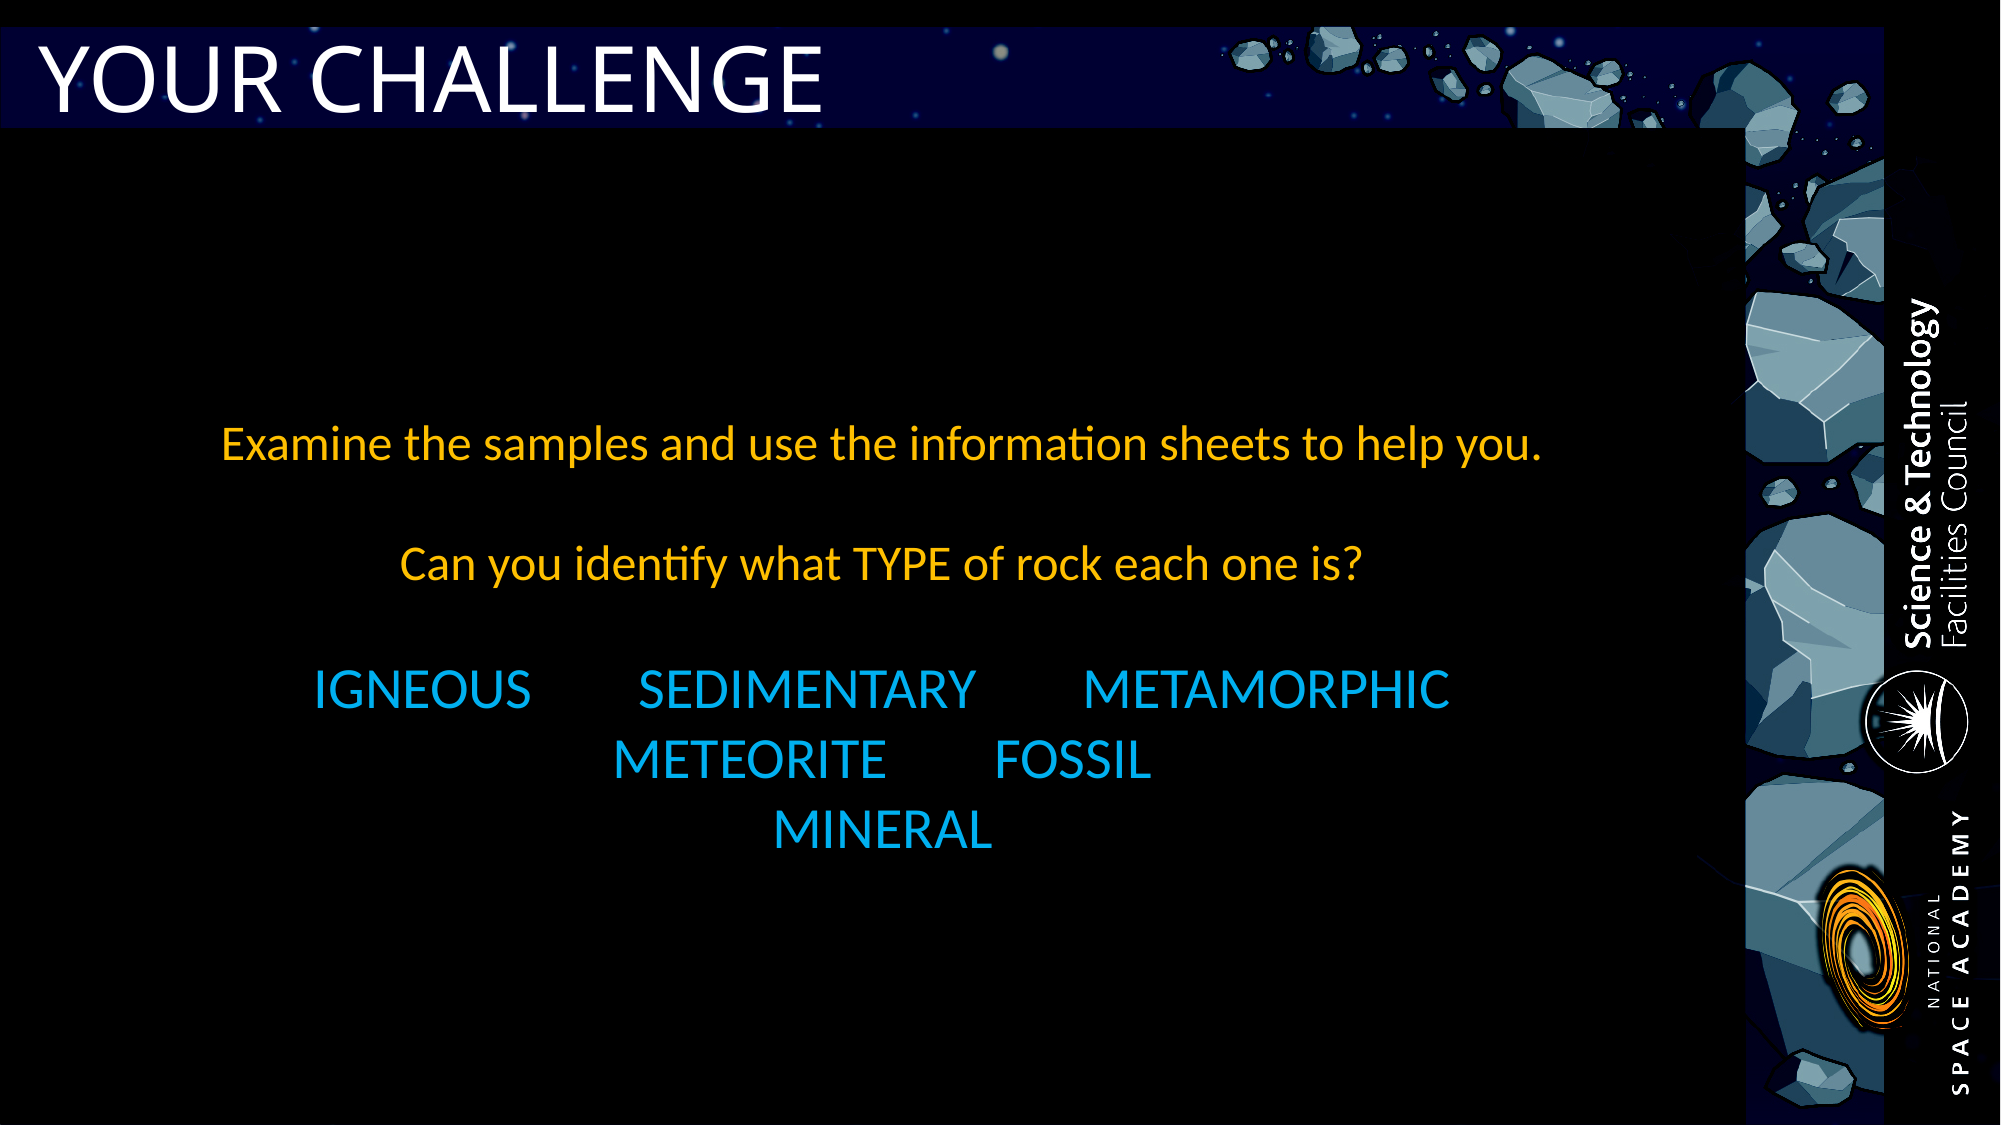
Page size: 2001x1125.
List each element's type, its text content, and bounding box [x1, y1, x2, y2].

text_box YOUR CHALLENGE [23, 13, 857, 141]
text_box Examine the samples and use the information sheets to help you. Can you identify what TYPE of rock each one is? IGNEOUS SEDIMENTARY METAMORPHIC METEORITE FOSSIL MINERAL [121, 403, 1643, 868]
